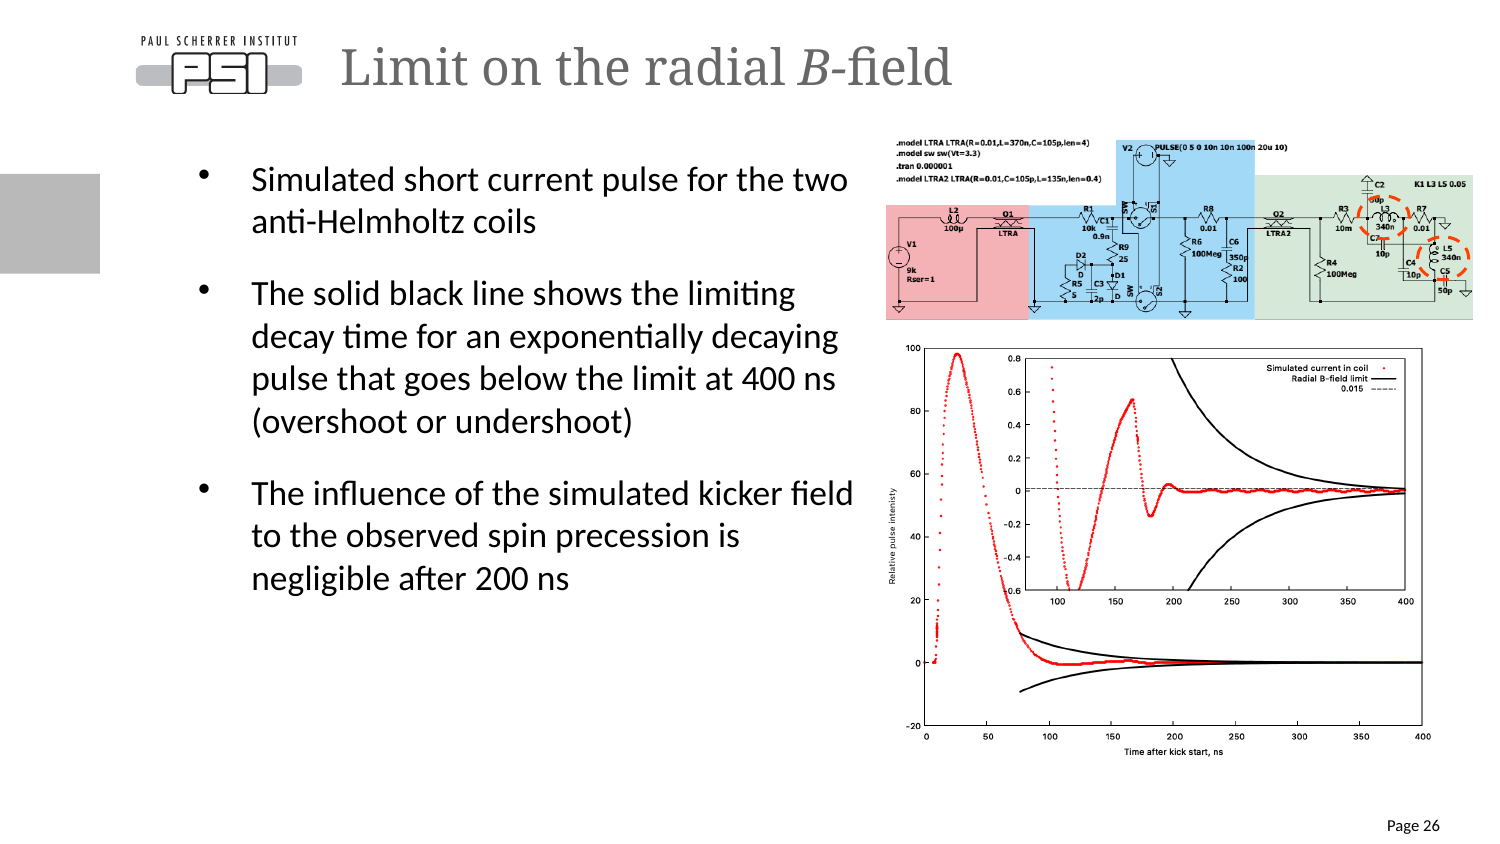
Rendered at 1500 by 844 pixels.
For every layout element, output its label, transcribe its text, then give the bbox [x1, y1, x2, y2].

picture [885, 338, 1449, 759]
title Limit on the radial B-field [340, 35, 1441, 98]
picture [884, 136, 1477, 329]
slide_number Page <number> [1346, 814, 1441, 839]
list Simulated short current pulse for the two anti-Helmholtz coils The solid black line shows the limiting decay time for an exponentially decaying pulse that goes below the limit at 400 ns (overshoot or undershoot) The influence of the simulated kicker field to the observed spin precession is negligible after 200 ns [180, 155, 874, 731]
